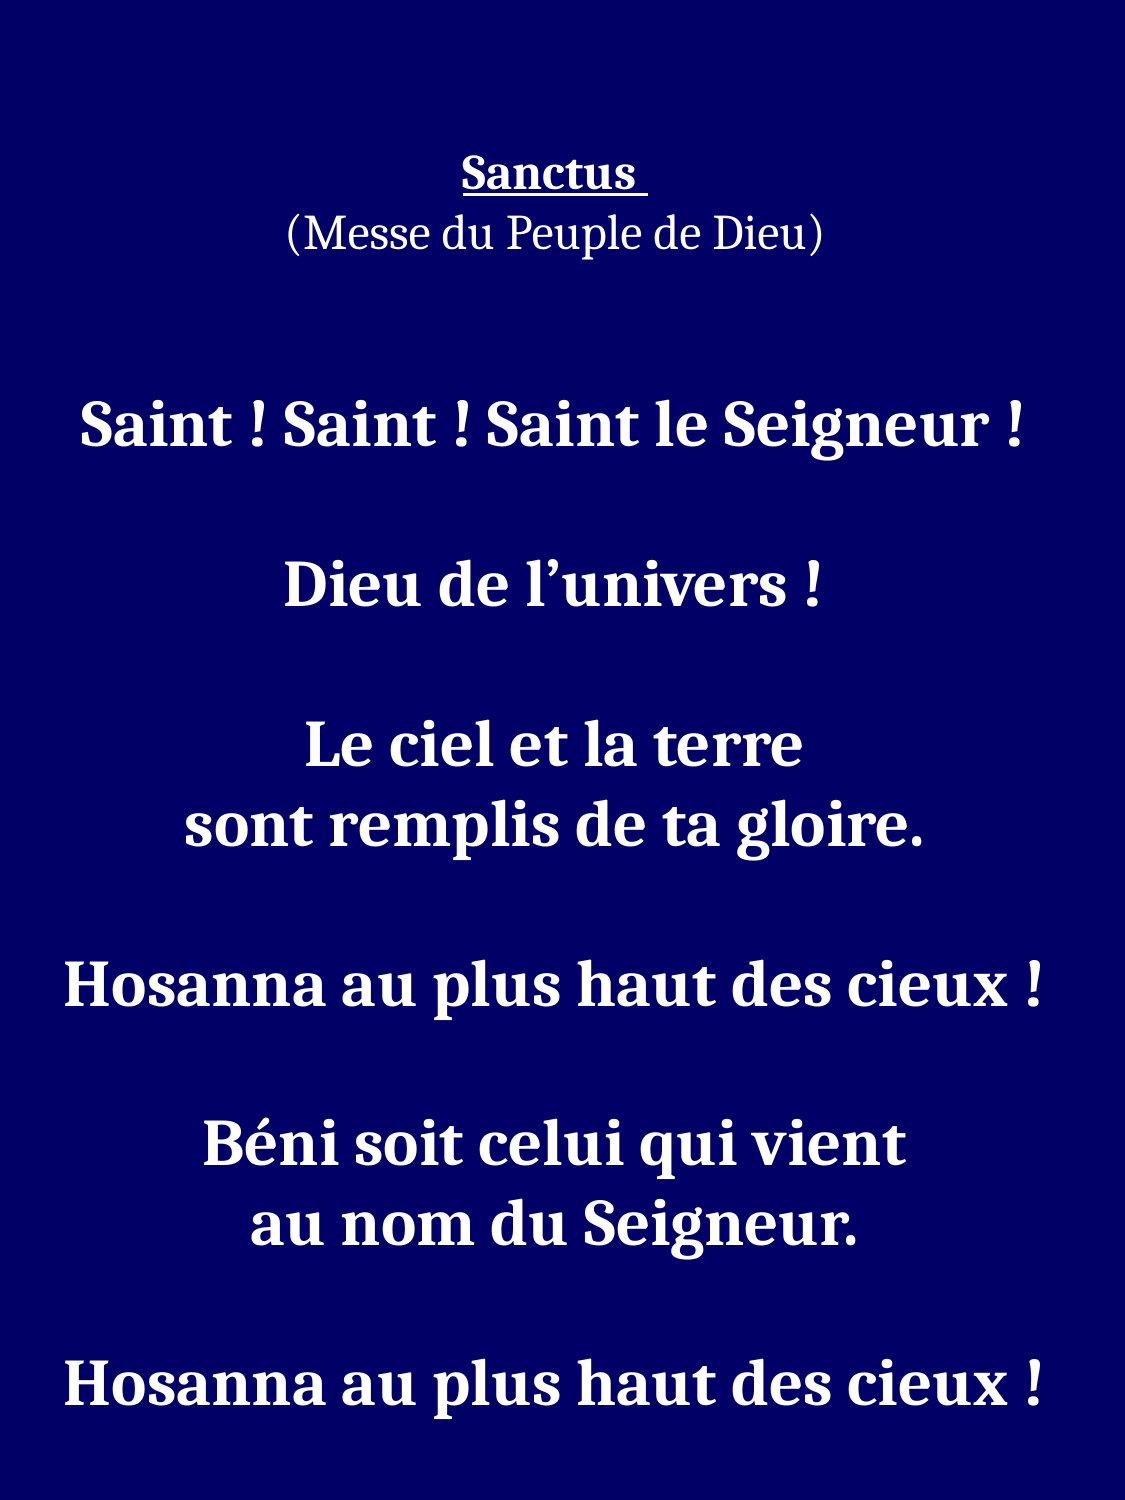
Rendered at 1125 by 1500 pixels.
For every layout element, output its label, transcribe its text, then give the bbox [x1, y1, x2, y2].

text_box Sanctus (Messe du Peuple de Dieu) Saint ! Saint ! Saint le Seigneur ! Dieu de l’univers ! Le ciel et la terre sont remplis de ta gloire. Hosanna au plus haut des cieux ! Béni soit celui qui vient au nom du Seigneur. Hosanna au plus haut des cieux ! [11, 106, 1099, 1453]
